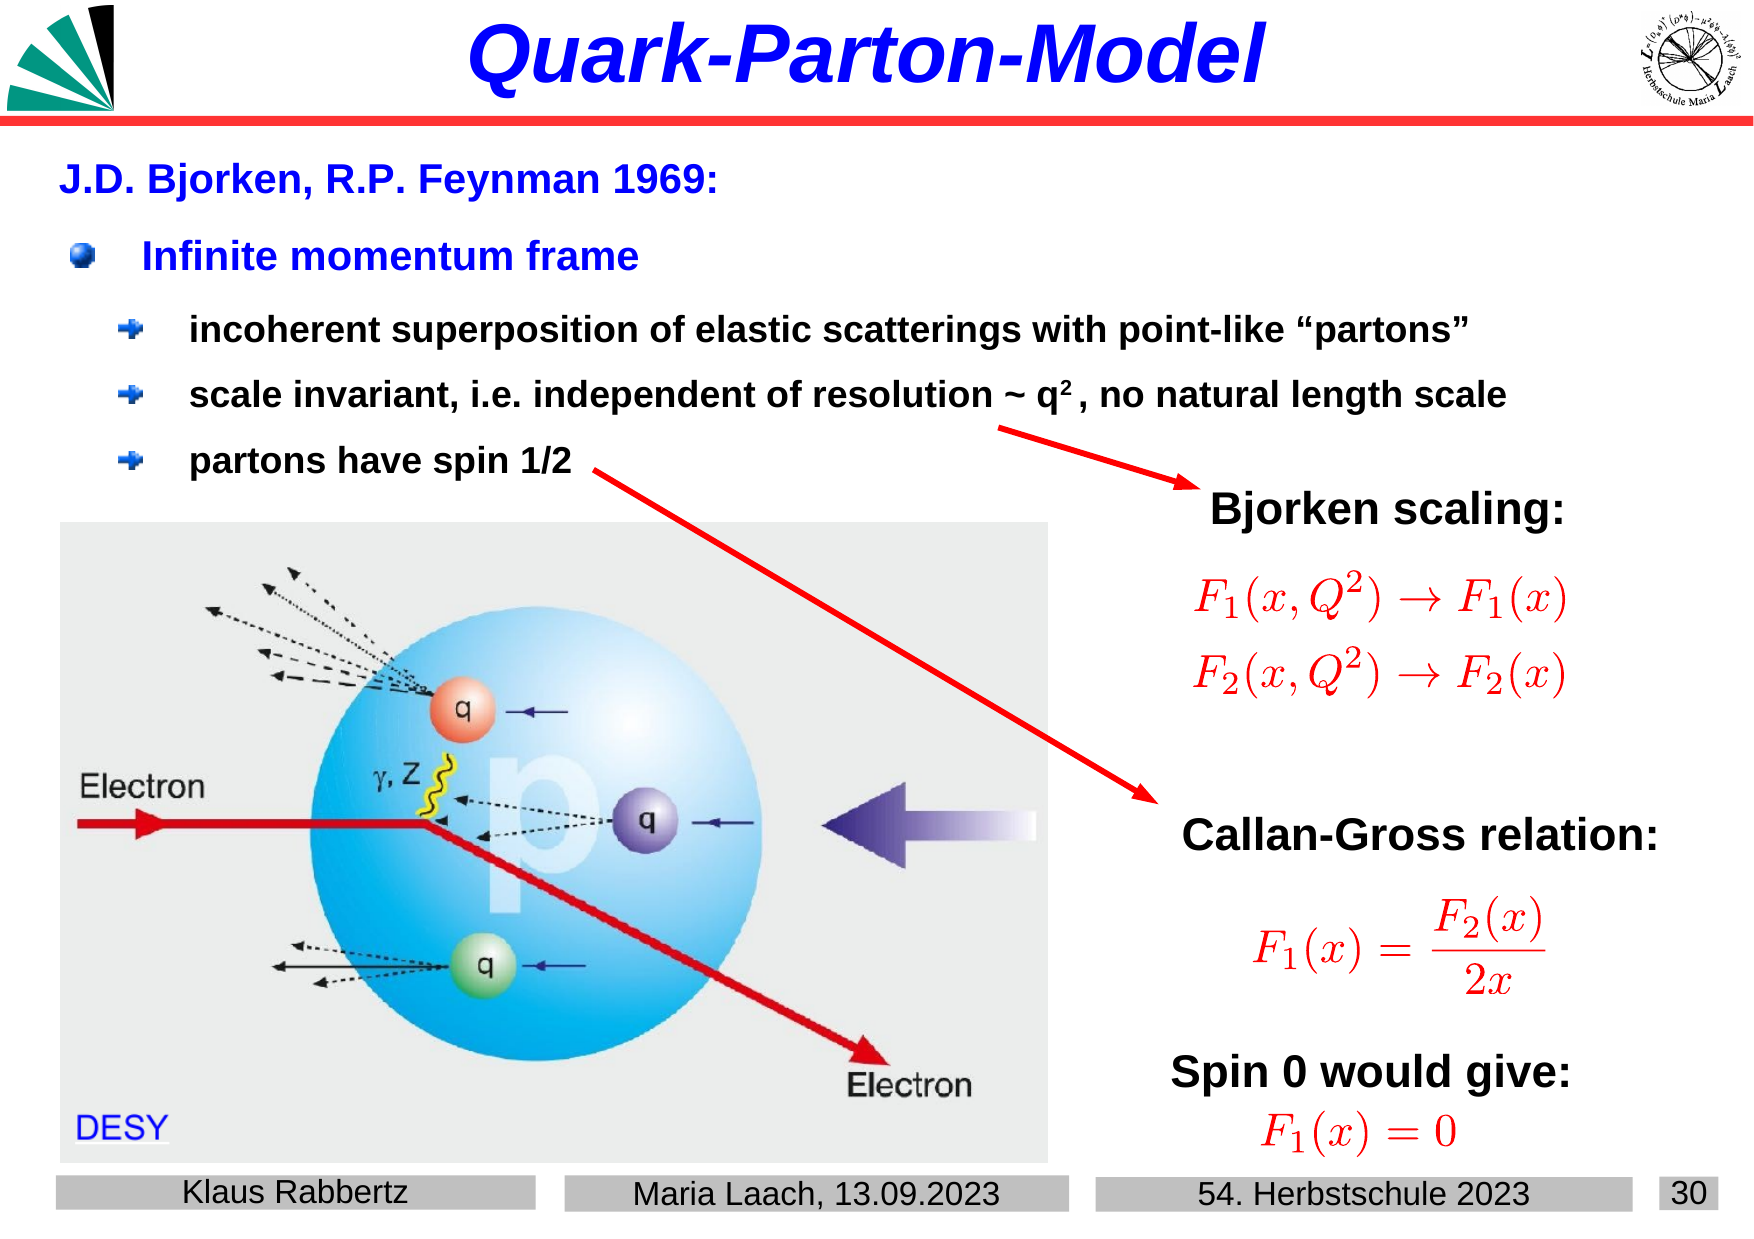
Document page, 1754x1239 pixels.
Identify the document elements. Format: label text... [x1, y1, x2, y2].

picture [1192, 570, 1570, 623]
list J.D. Bjorken, R.P. Feynman 1969: Infinite momentum frame incoherent superposition of elastic scatterings with point-like “partons” scale invariant, i.e. independent of resolution ~ q2 , no natural length scale partons have spin 1/2 [59, 156, 1719, 512]
picture [60, 522, 1048, 1164]
text_box Bjorken scaling: [1197, 476, 1579, 540]
picture [7, 5, 114, 112]
text_box Callan-Gross relation: [1169, 802, 1673, 867]
picture [1256, 1108, 1460, 1159]
picture [690, 522, 1048, 734]
text_box Spin 0 would give: [1158, 1040, 1585, 1104]
picture [1250, 895, 1546, 994]
title Quark-Parton-Model [120, 0, 1612, 107]
picture [1641, 11, 1741, 106]
picture [1191, 646, 1569, 699]
